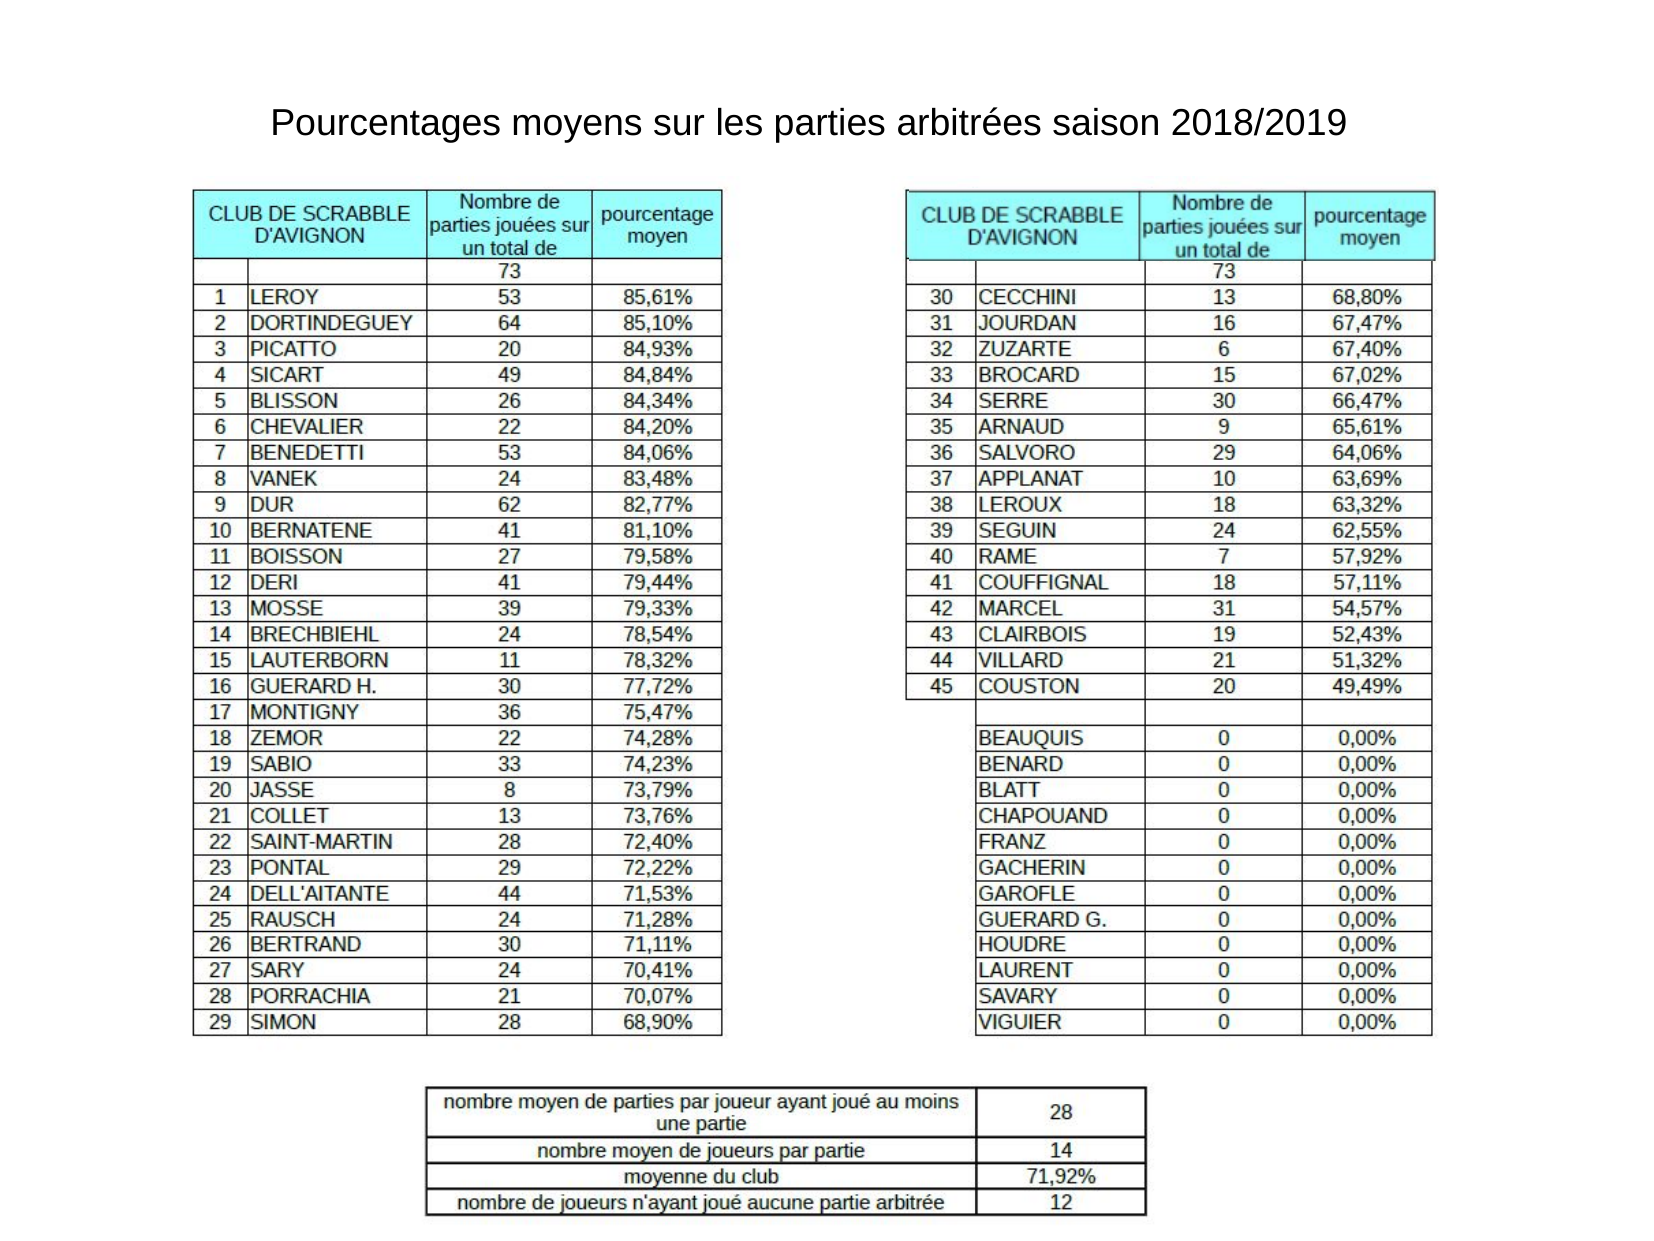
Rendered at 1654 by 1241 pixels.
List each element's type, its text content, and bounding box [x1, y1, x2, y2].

text_box Pourcentages moyens sur les parties arbitrées saison 2018/2019 [188, 94, 1430, 169]
picture [171, 176, 1527, 1230]
